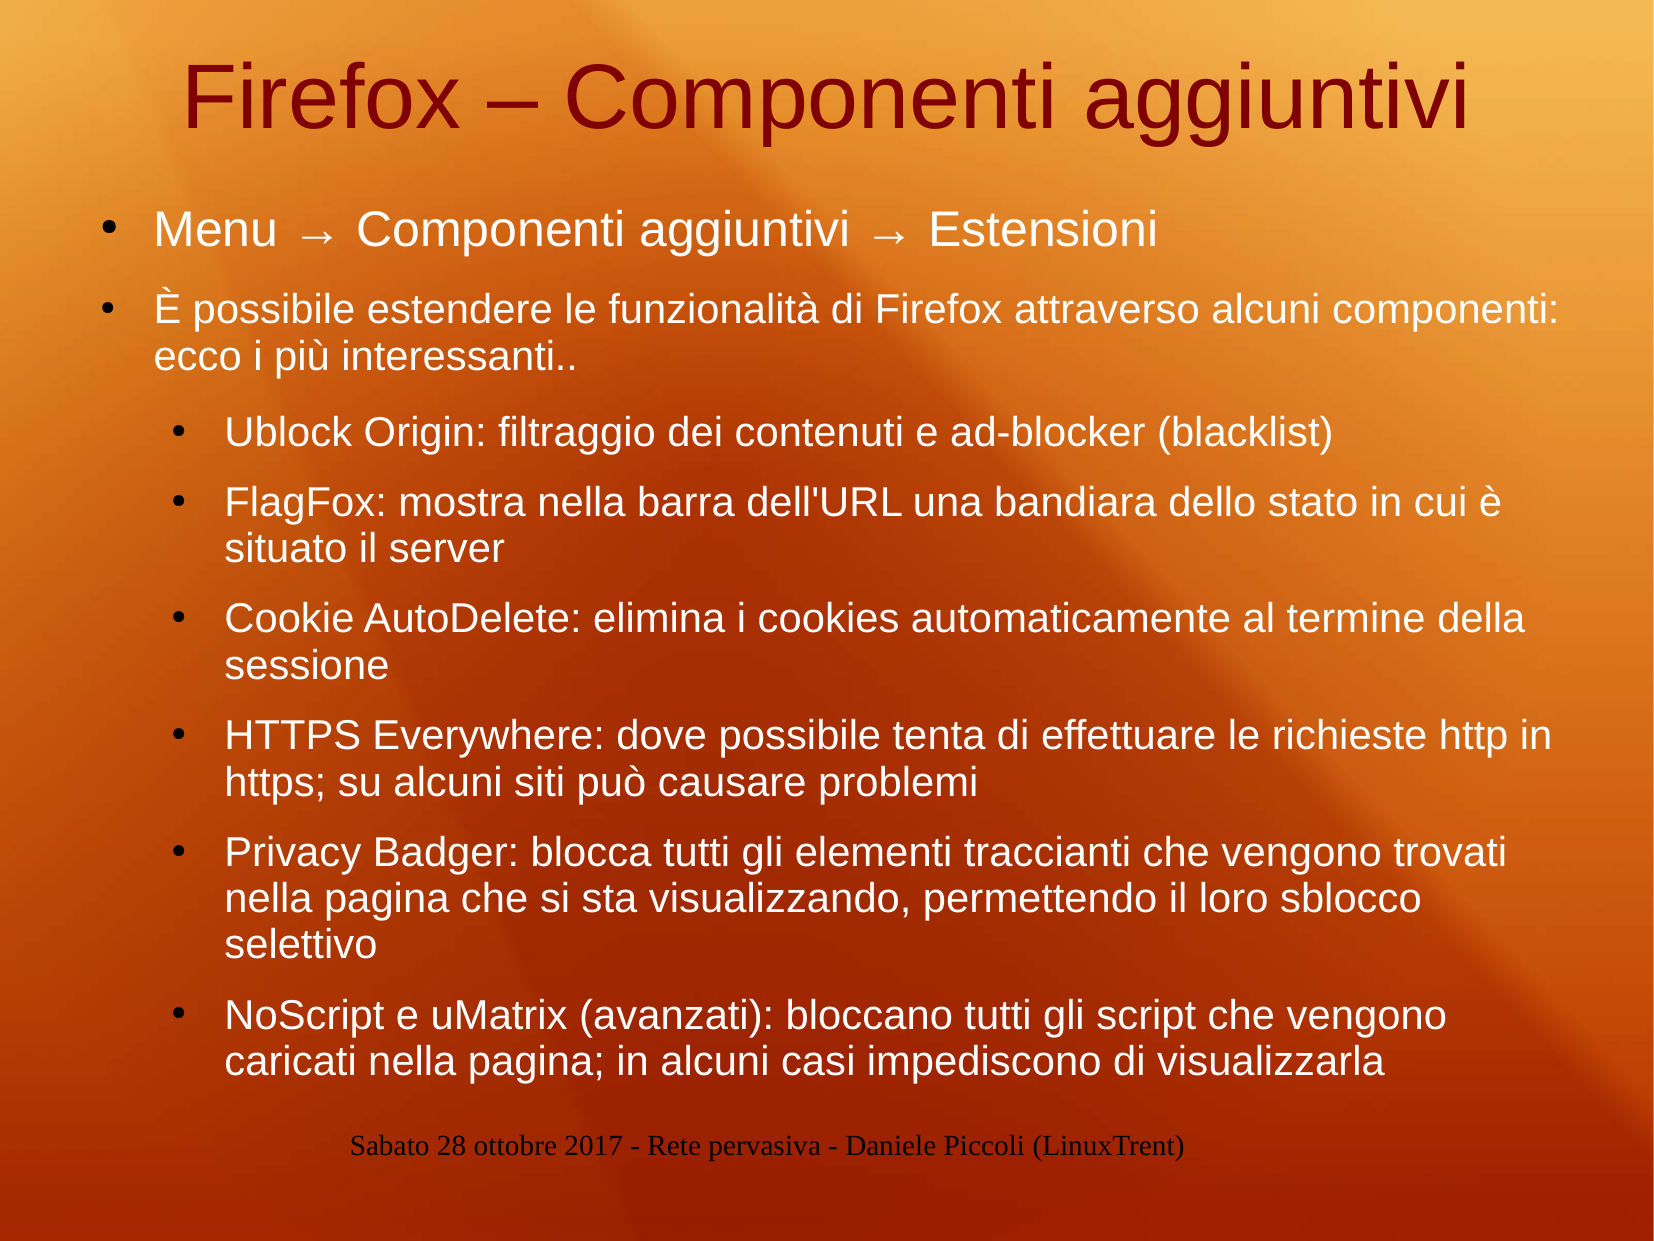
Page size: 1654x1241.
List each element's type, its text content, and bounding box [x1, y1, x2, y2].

list Menu → Componenti aggiuntivi → Estensioni È possibile estendere le funzionalità di Firefox attraverso alcuni componenti: ecco i più interessanti.. Ublock Origin: filtraggio dei contenuti e ad-blocker (blacklist) FlagFox: mostra nella barra dell'URL una bandiara dello stato in cui è situato il server Cookie AutoDelete: elimina i cookies automaticamente al termine della sessione HTTPS Everywhere: dove possibile tenta di effettuare le richieste http in https; su alcuni siti può causare problemi Privacy Badger: blocca tutti gli elementi traccianti che vengono trovati nella pagina che si sta visualizzando, permettendo il loro sblocco selettivo NoScript e uMatrix (avanzati): bloccano tutti gli script che vengono caricati nella pagina; in alcuni casi impediscono di visualizzarla [82, 200, 1571, 1085]
title Firefox – Componenti aggiuntivi [82, 29, 1571, 166]
picture [0, 0, 1654, 1241]
